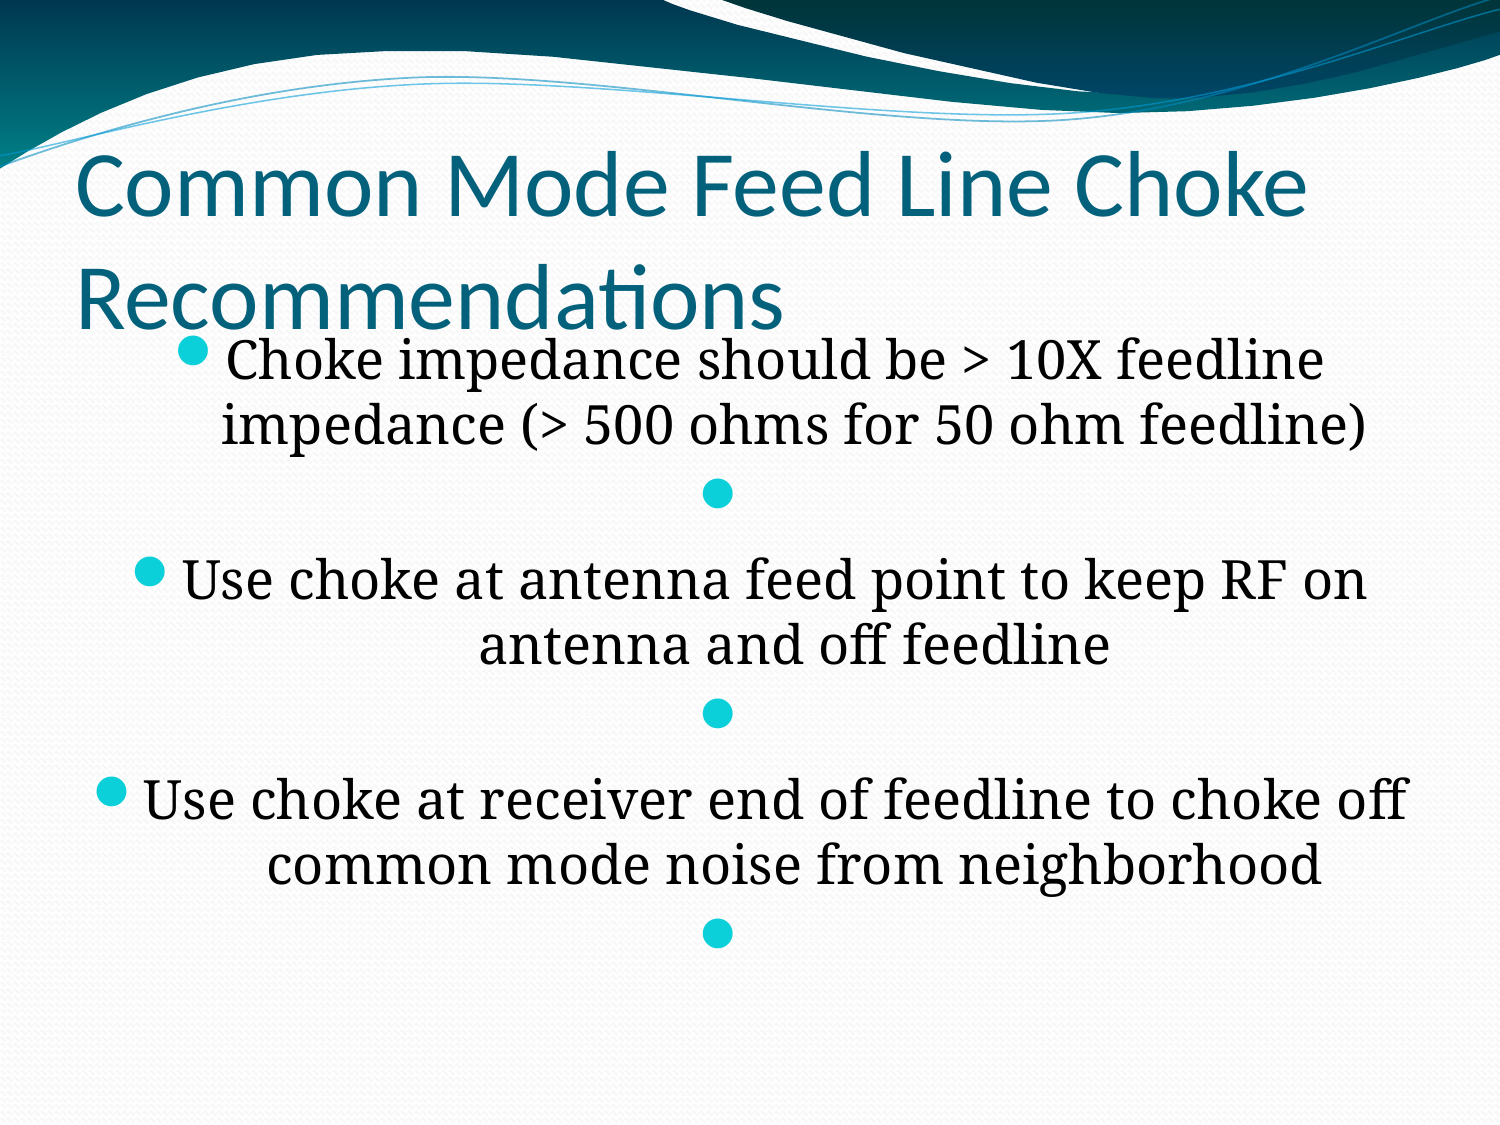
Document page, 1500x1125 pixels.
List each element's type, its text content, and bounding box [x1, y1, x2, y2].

list Choke impedance should be > 10X feedline impedance (> 500 ohms for 50 ohm feedline) Use choke at antenna feed point to keep RF on antenna and off feedline Use choke at receiver end of feedline to choke off common mode noise from neighborhood [75, 317, 1426, 1038]
title Common Mode Feed Line Choke Recommendations [75, 115, 1426, 304]
